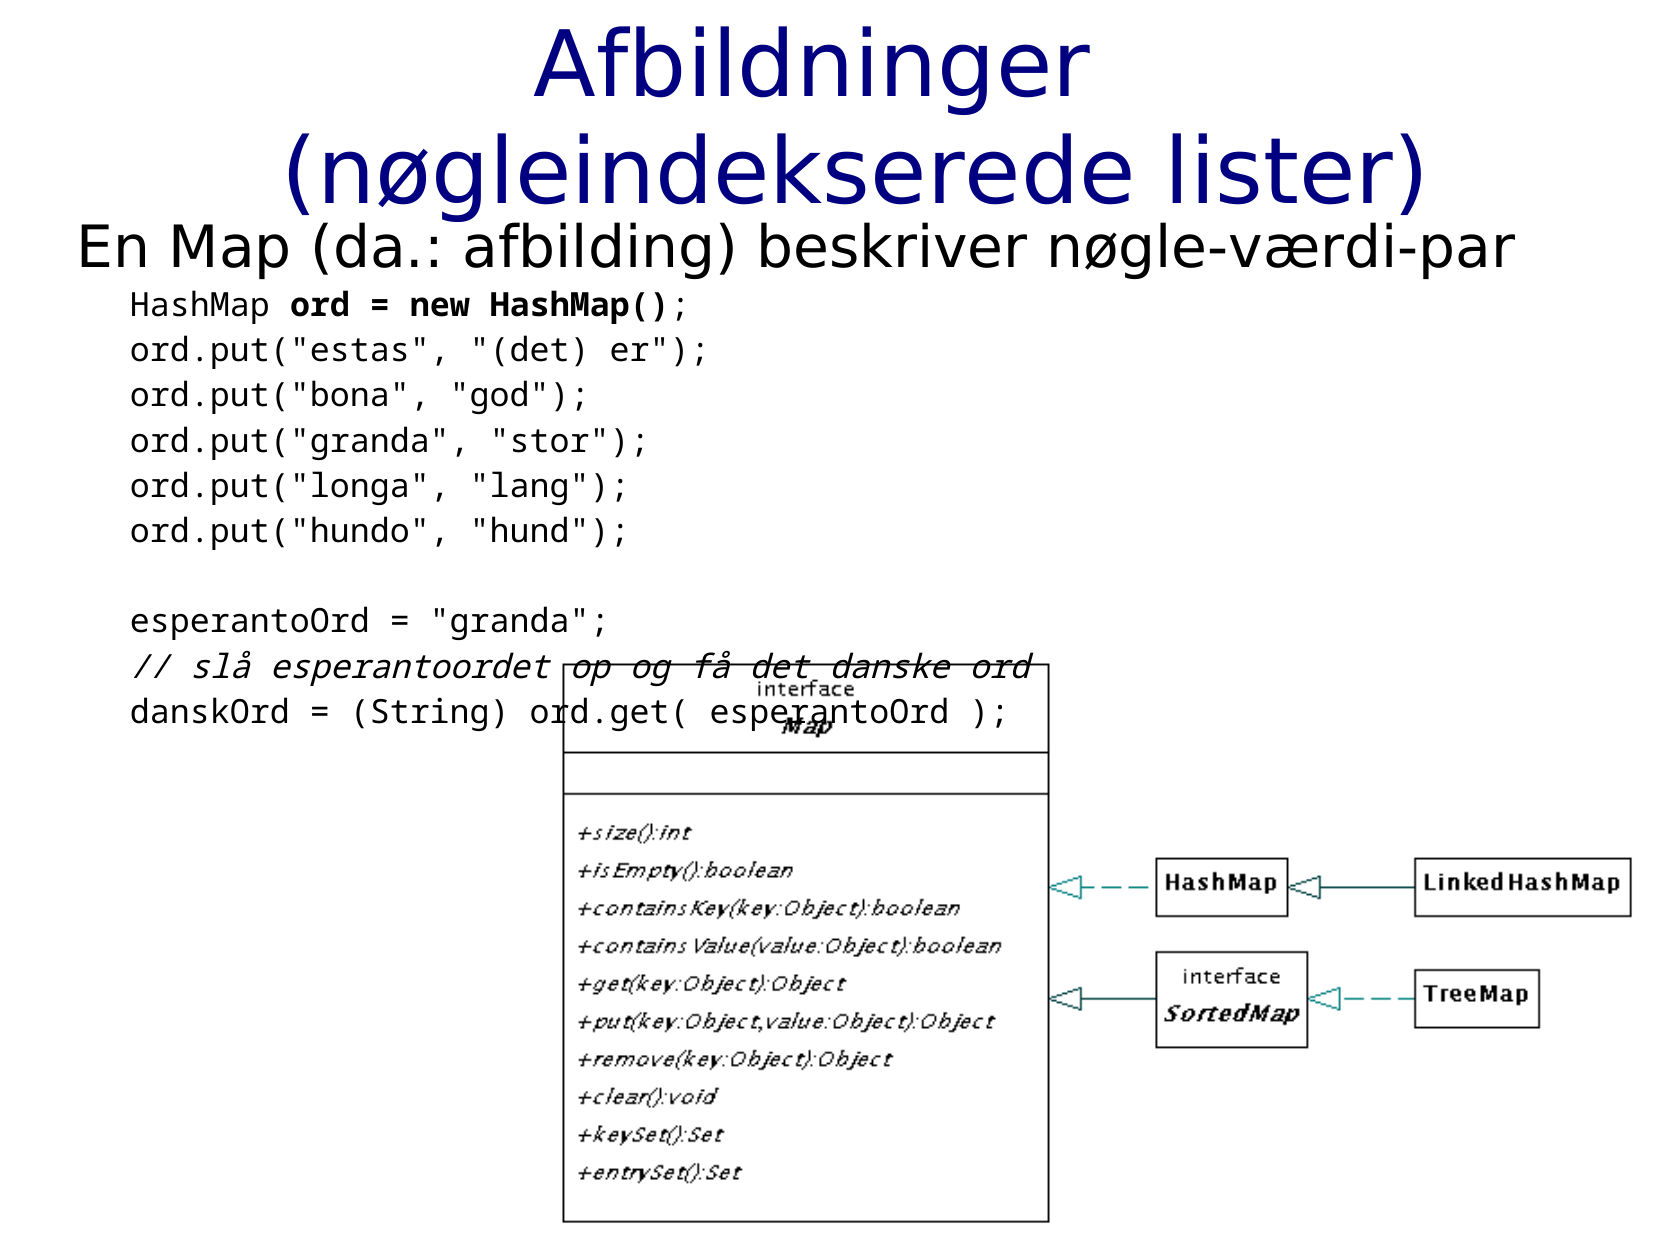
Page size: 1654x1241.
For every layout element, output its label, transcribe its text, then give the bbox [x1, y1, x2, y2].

picture [527, 628, 1650, 1241]
list En Map (da.: afbilding) beskriver nøgle-værdi-par HashMap ord = new HashMap(); ord.put("estas", "(det) er"); ord.put("bona", "god"); ord.put("granda", "stor"); ord.put("longa", "lang"); ord.put("hundo", "hund"); esperantoOrd = "granda"; // slå esperantoordet op og få det danske ord danskOrd = (String) ord.get( esperantoOrd ); [59, 213, 1555, 1166]
title Afbildninger (nøgleindekserede lister) [105, 10, 1549, 226]
